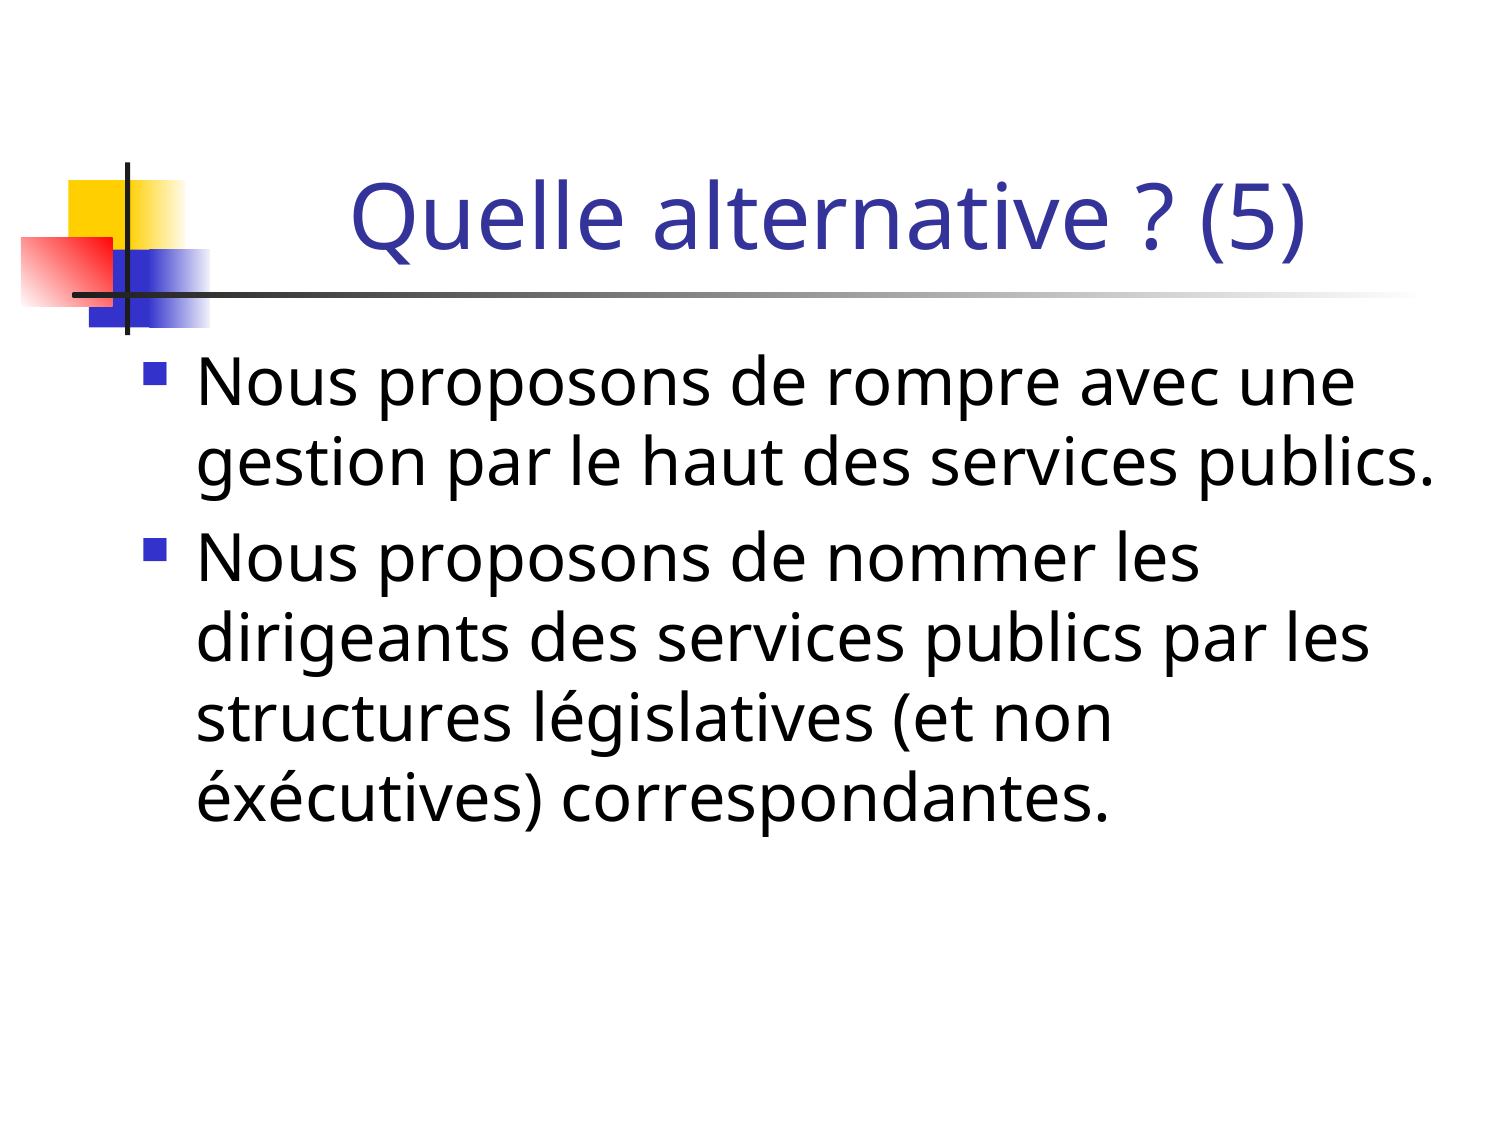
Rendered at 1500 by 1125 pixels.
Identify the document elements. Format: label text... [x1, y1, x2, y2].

text_box Nous proposons de rompre avec une gestion par le haut des services publics. Nous proposons de nommer les dirigeants des services publics par les structures législatives (et non éxécutives) correspondantes. [125, 331, 1470, 1007]
text_box Quelle alternative ? (5) [188, 35, 1468, 276]
